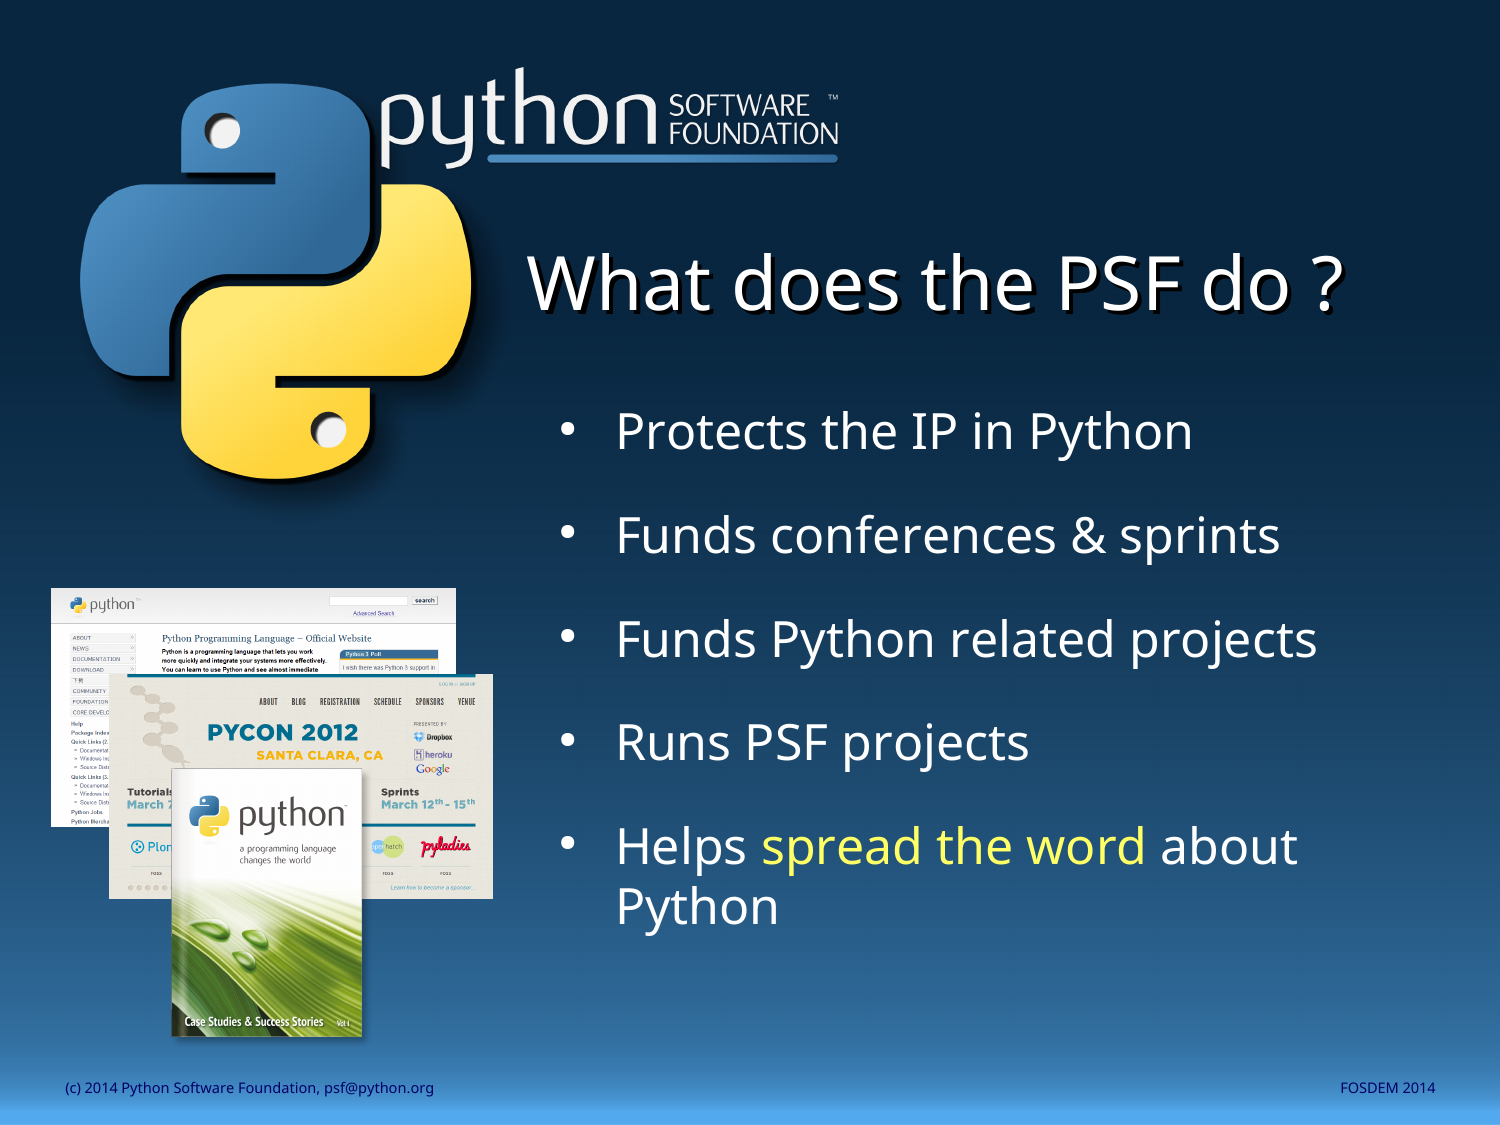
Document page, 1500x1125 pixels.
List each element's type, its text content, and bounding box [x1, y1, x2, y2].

title What does the PSF do ? [512, 185, 1388, 377]
picture [0, 0, 1500, 1125]
list Protects the IP in Python Funds conferences & sprints Funds Python related projects Runs PSF projects Helps spread the word about Python [544, 392, 1388, 1006]
